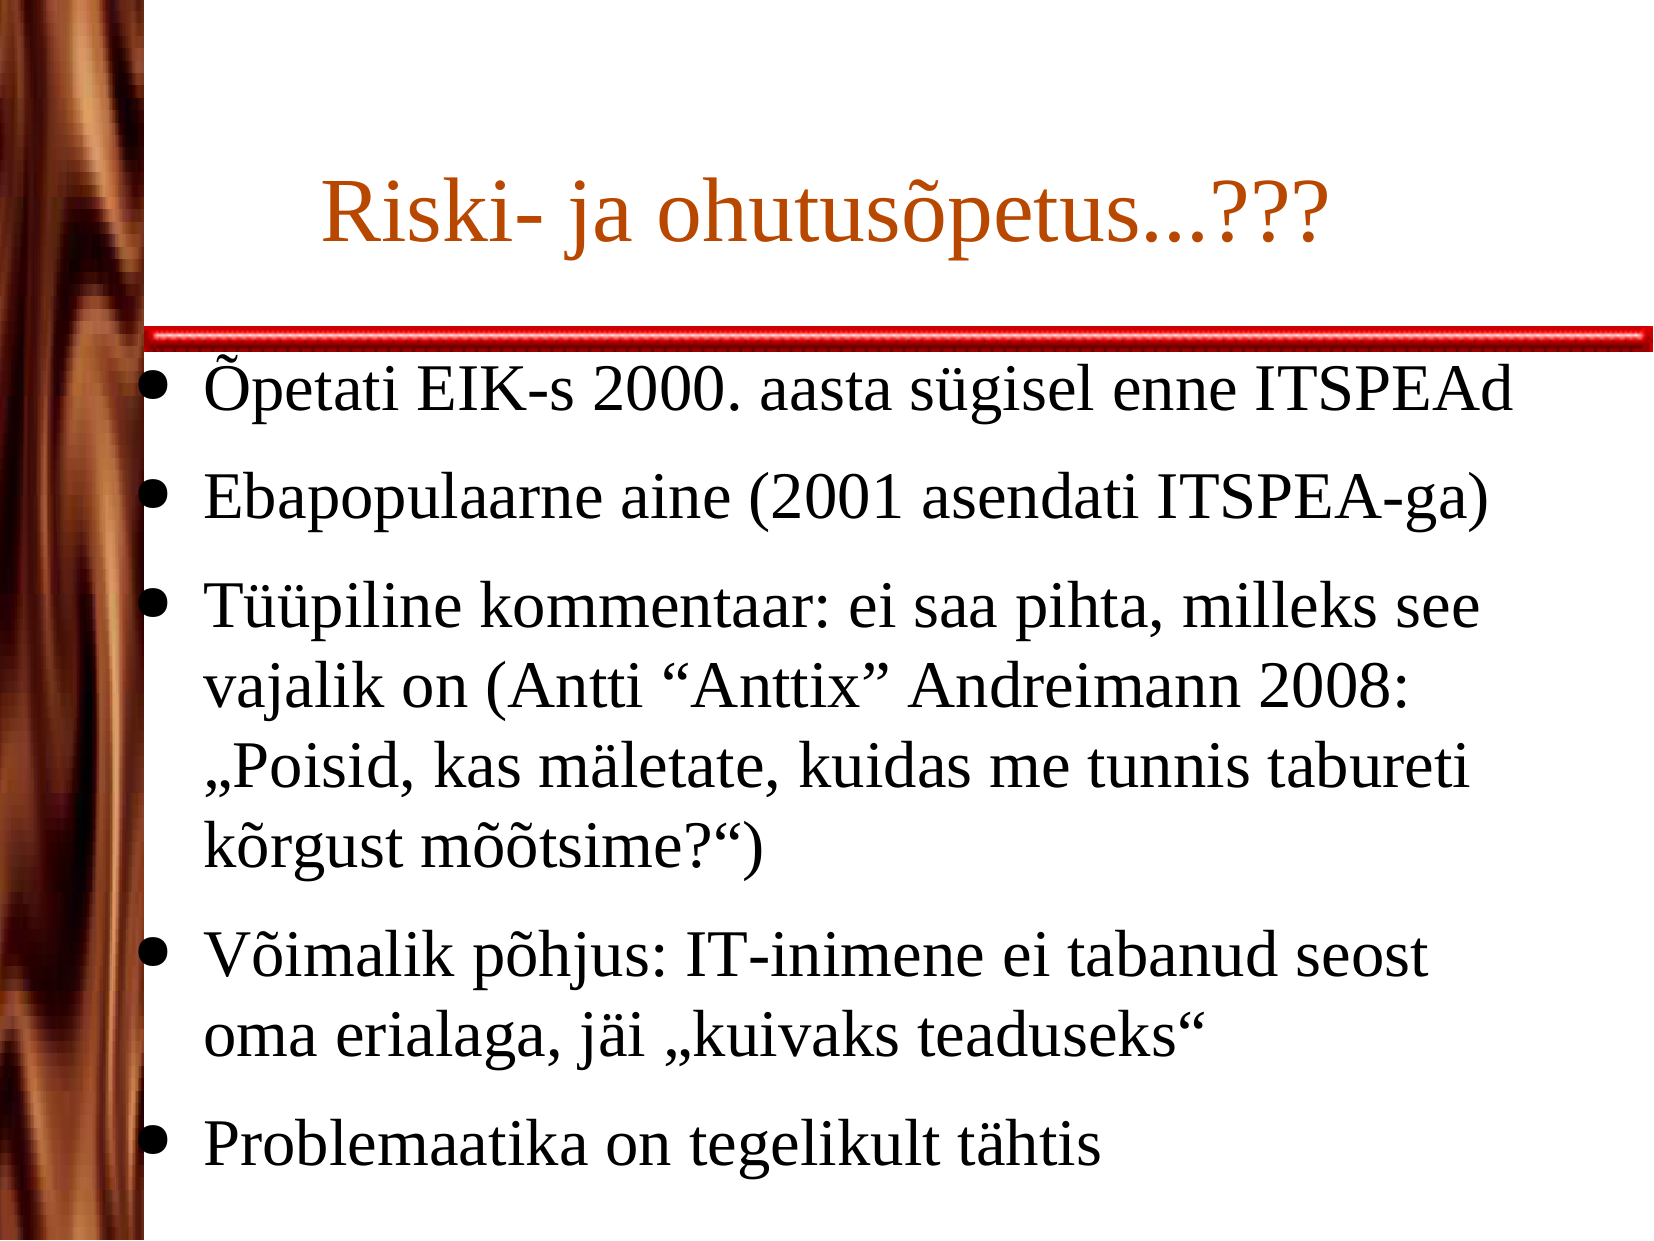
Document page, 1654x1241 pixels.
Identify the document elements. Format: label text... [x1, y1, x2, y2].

list Õpetati EIK-s 2000. aasta sügisel enne ITSPEAd Ebapopulaarne aine (2001 asendati ITSPEA-ga) Tüüpiline kommentaar: ei saa pihta, milleks see vajalik on (Antti “Anttix” Andreimann 2008: „Poisid, kas mäletate, kuidas me tunnis tabureti kõrgust mõõtsime?“) Võimalik põhjus: IT-inimene ei tabanud seost oma erialaga, jäi „kuivaks teaduseks“ Problemaatika on tegelikult tähtis [121, 344, 1533, 1175]
picture [0, 0, 1653, 1240]
title Riski- ja ohutusõpetus...??? [121, 102, 1533, 310]
